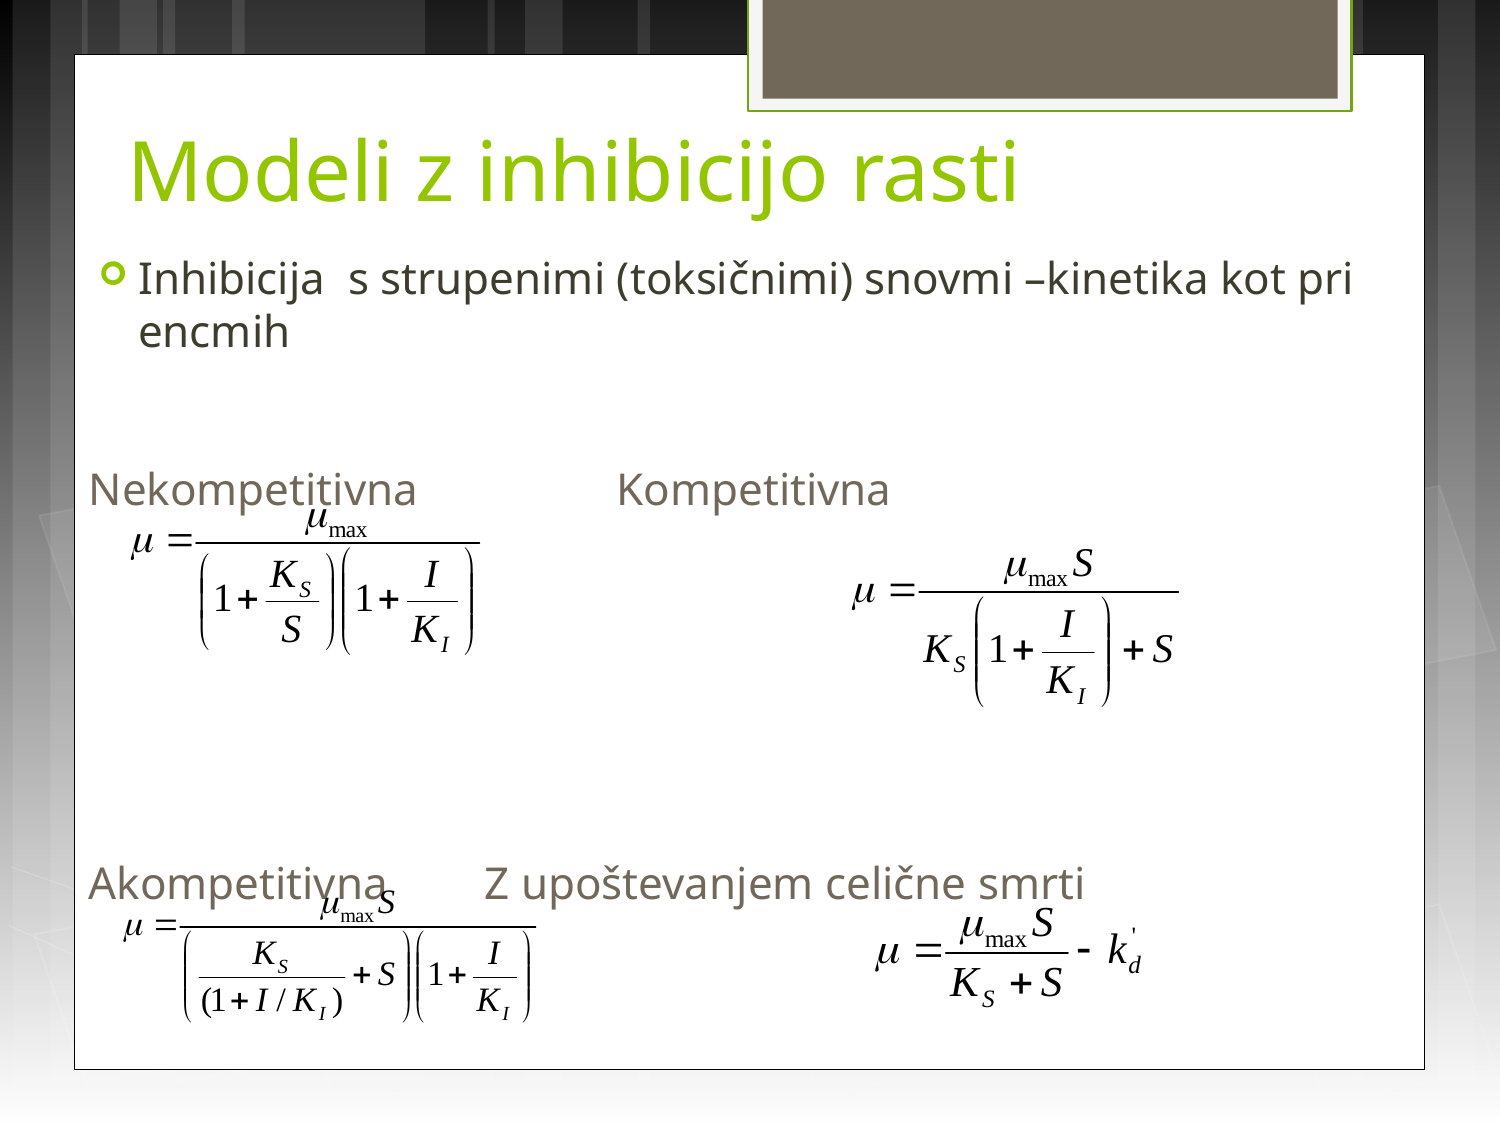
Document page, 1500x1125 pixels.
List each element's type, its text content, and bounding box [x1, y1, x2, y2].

picture [843, 537, 1186, 715]
chart [118, 881, 544, 1031]
picture [866, 895, 1151, 1017]
chart [123, 491, 491, 665]
text_box Modeli z inhibicijo rasti [112, 38, 1388, 226]
chart [867, 896, 1152, 1019]
picture [116, 881, 542, 1030]
chart [844, 538, 1188, 717]
picture [122, 489, 488, 663]
list Inhibicija s strupenimi (toksičnimi) snovmi –kinetika kot pri encmih Nekompetitivna Kompetitivna Akompetitivna Z upoštevanjem celične smrti [73, 243, 1436, 919]
